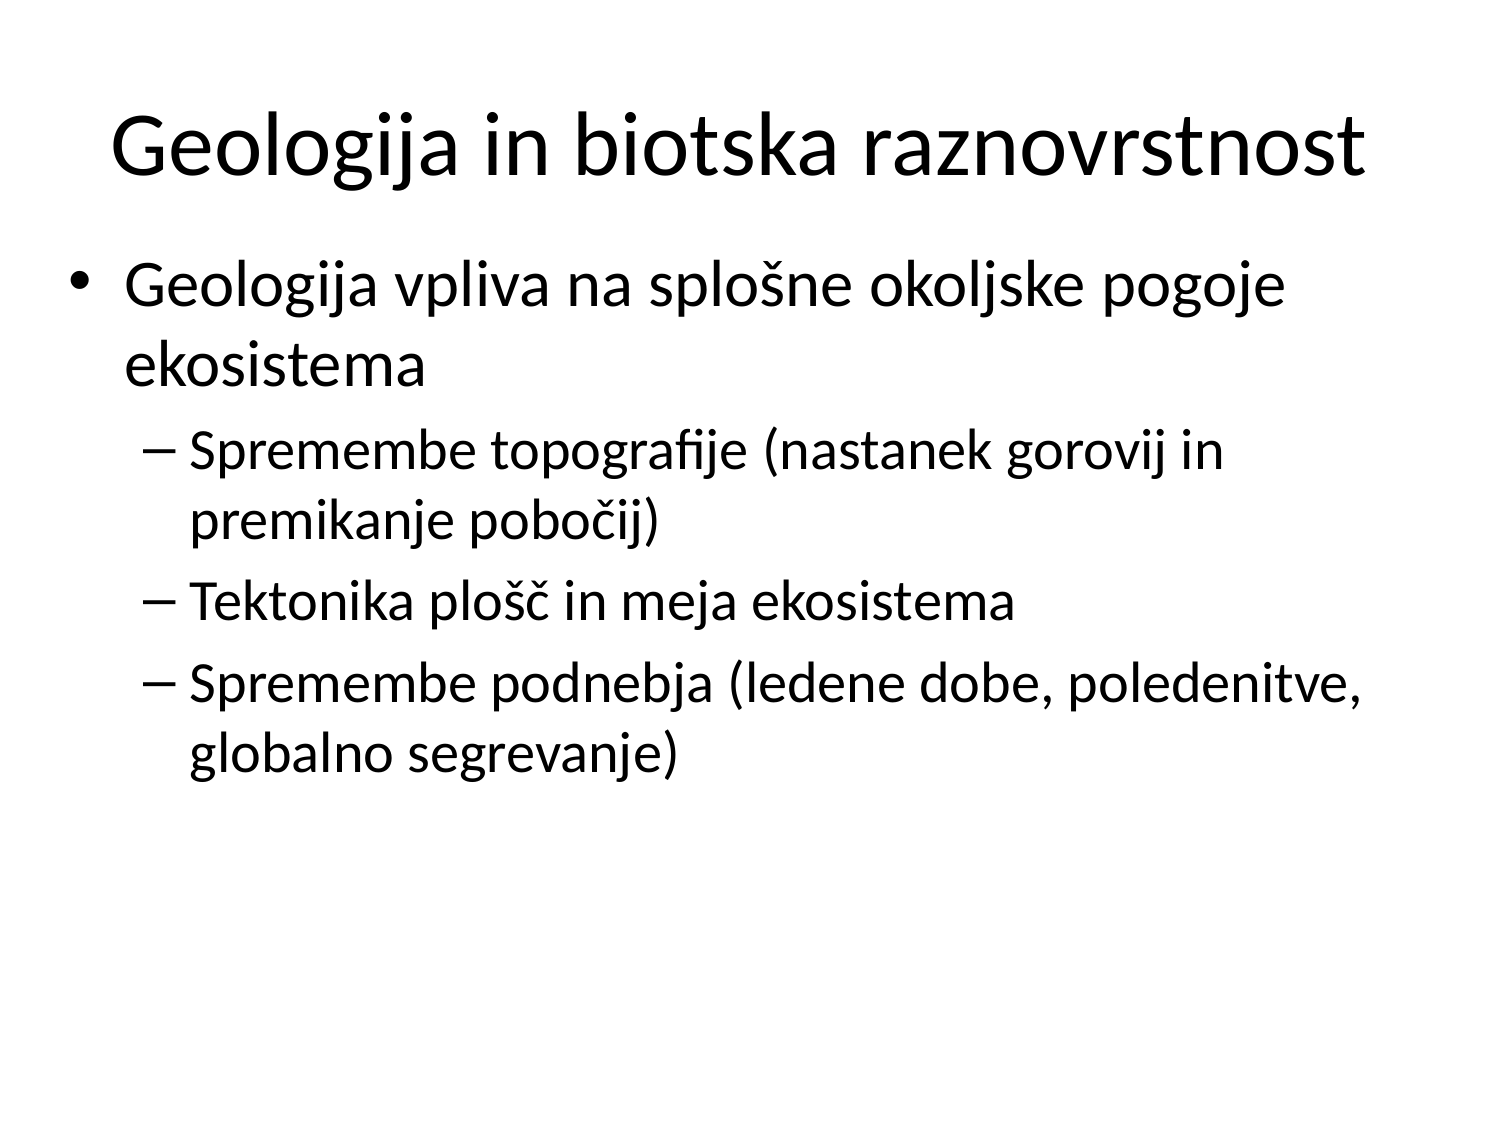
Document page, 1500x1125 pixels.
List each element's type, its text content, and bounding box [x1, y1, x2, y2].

title Geologija in biotska raznovrstnost [75, 45, 1425, 231]
list Geologija vpliva na splošne okoljske pogoje ekosistema Spremembe topografije (nastanek gorovij in premikanje pobočij) Tektonika plošč in meja ekosistema Spremembe podnebja (ledene dobe, poledenitve, globalno segrevanje) [53, 231, 1500, 1125]
